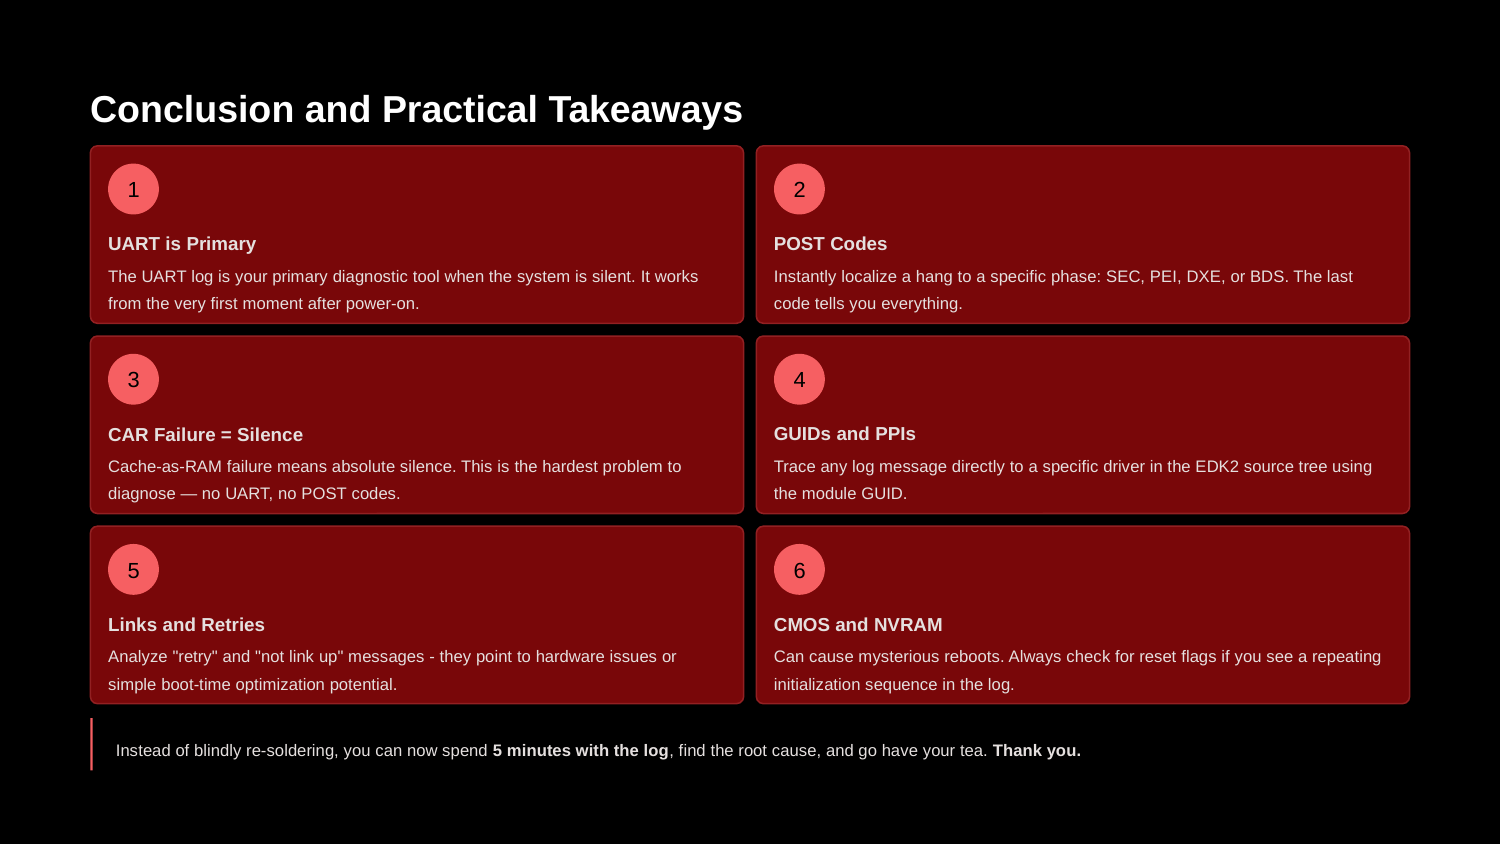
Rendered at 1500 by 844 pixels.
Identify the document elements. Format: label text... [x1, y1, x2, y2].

text_box Instead of blindly re-soldering, you can now spend 5 minutes with the log, find the root cause, and go have your tea. Thank you. [115, 732, 1410, 756]
text_box [90, 336, 744, 514]
text_box 5 [121, 555, 145, 584]
text_box GUIDs and PPIs [774, 417, 963, 441]
text_box [756, 145, 1410, 324]
text_box [756, 336, 1410, 514]
text_box Trace any log message directly to a specific driver in the EDK2 source tree using the module GUID. [774, 448, 1392, 496]
text_box [90, 526, 744, 704]
text_box [90, 145, 744, 324]
text_box 1 [121, 174, 145, 204]
text_box 3 [121, 364, 145, 394]
text_box Links and Retries [108, 607, 297, 631]
text_box Conclusion and Practical Takeaways [90, 73, 912, 121]
text_box CMOS and NVRAM [774, 607, 963, 631]
text_box 2 [787, 174, 811, 204]
text_box UART is Primary [108, 227, 297, 251]
text_box The UART log is your primary diagnostic tool when the system is silent. It works from the very first moment after power-on. [108, 258, 726, 306]
text_box POST Codes [774, 227, 963, 251]
text_box Instantly localize a hang to a specific phase: SEC, PEI, DXE, or BDS. The last code tells you everything. [774, 258, 1392, 306]
text_box Analyze "retry" and "not link up" messages - they point to hardware issues or simple boot-time optimization potential. [108, 638, 726, 686]
text_box CAR Failure = Silence [108, 417, 451, 437]
text_box 4 [787, 364, 811, 394]
text_box Can cause mysterious reboots. Always check for reset flags if you see a repeating initialization sequence in the log. [774, 638, 1392, 686]
text_box 6 [787, 555, 811, 584]
text_box Cache-as-RAM failure means absolute silence. This is the hardest problem to diagnose — no UART, no POST codes. [108, 448, 726, 496]
text_box [756, 526, 1410, 704]
